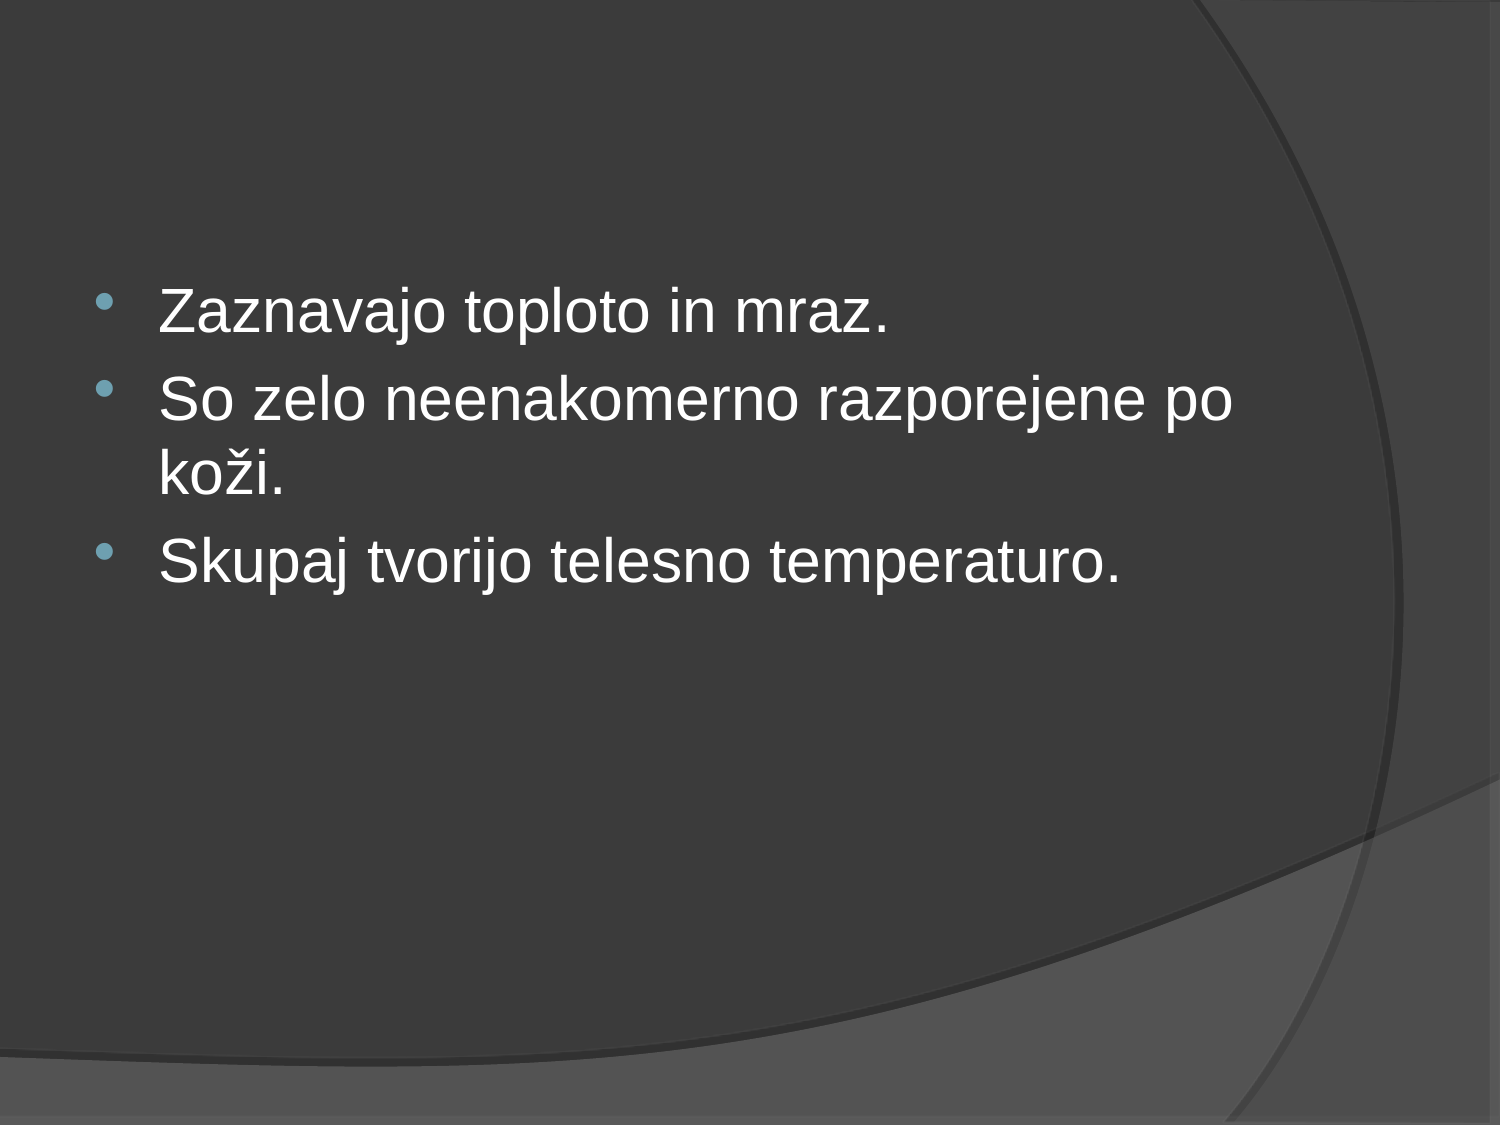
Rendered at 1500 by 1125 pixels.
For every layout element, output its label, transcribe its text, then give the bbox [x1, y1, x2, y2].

list Zaznavajo toploto in mraz. So zelo neenakomerno razporejene po koži. Skupaj tvorijo telesno temperaturo. [75, 262, 1300, 1005]
